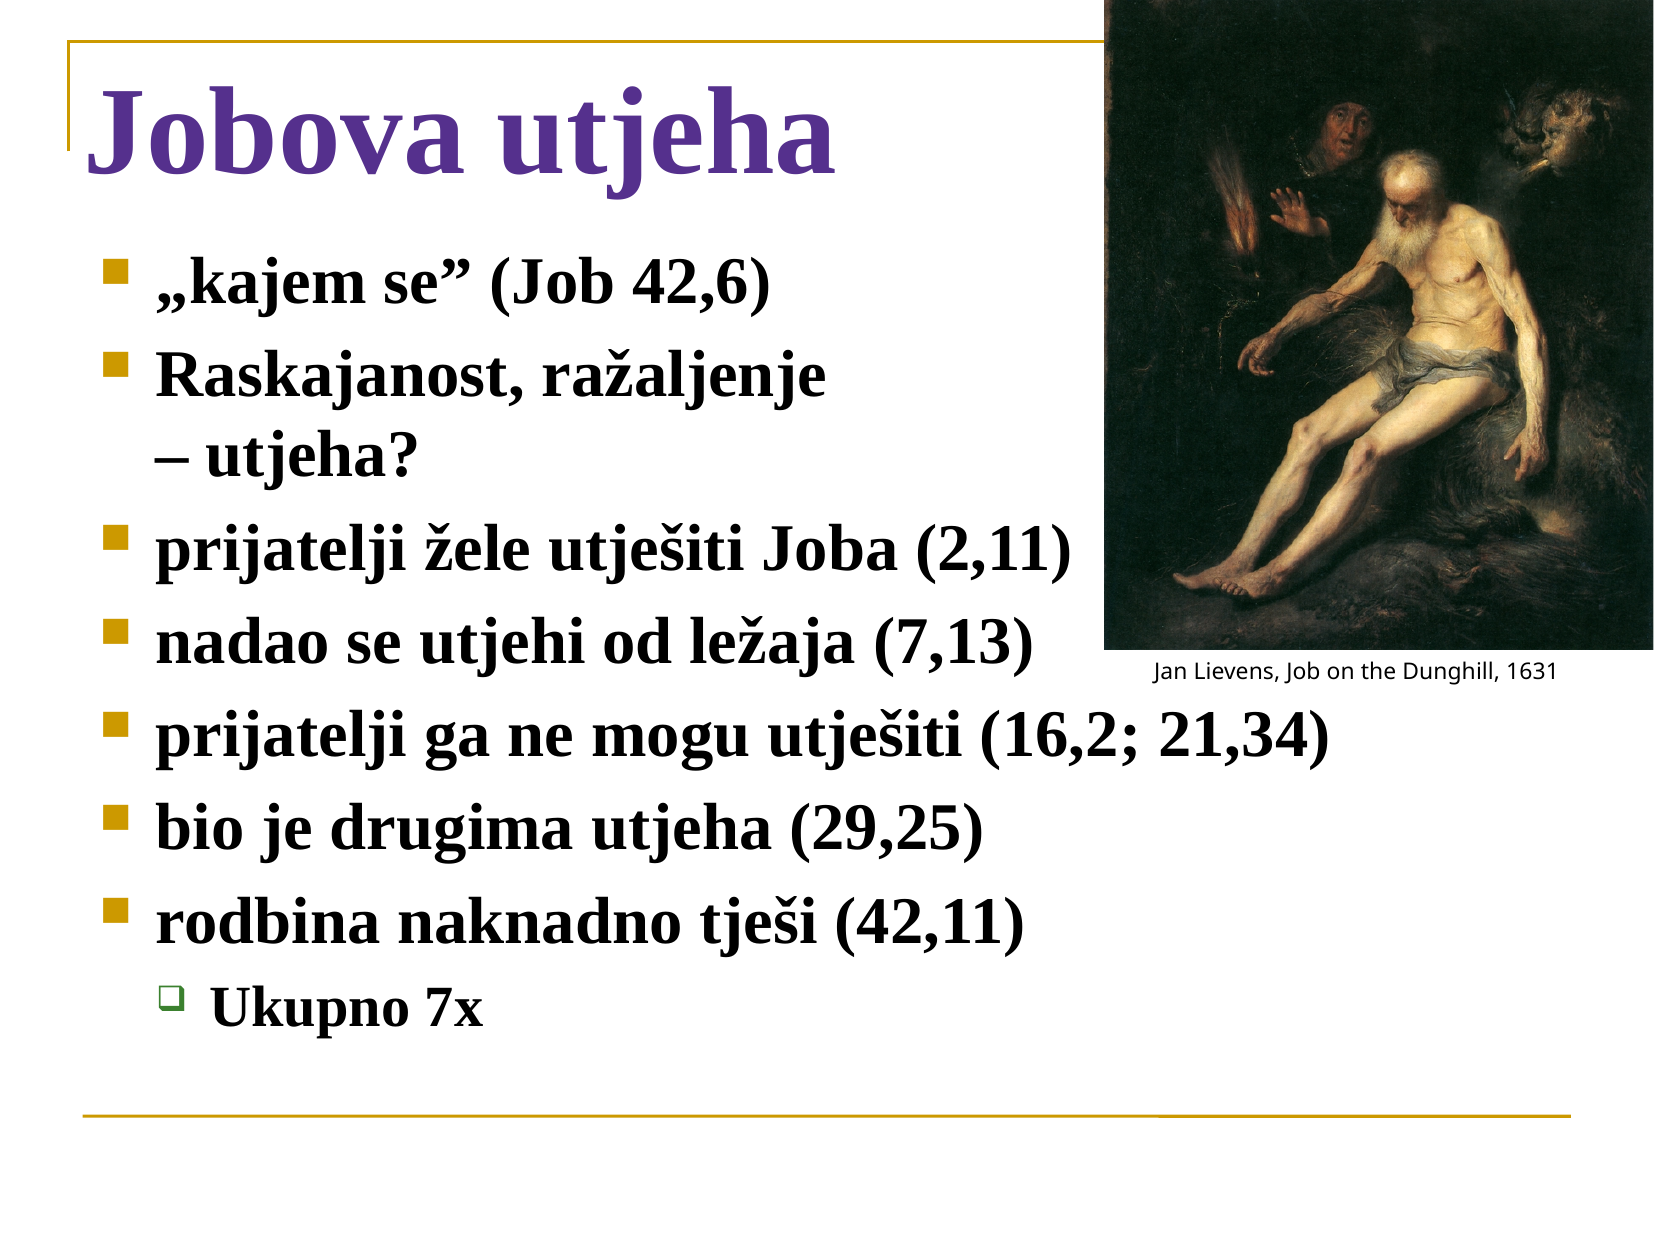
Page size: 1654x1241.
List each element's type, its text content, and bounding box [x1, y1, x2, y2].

picture [1104, 0, 1654, 650]
title Jobova utjeha [68, 41, 1104, 248]
text_box Jan Lievens, Job on the Dunghill, 1631 [1140, 649, 1580, 691]
list „kajem se” (Job 42,6) Raskajanost, ražaljenje – utjeha? prijatelji žele utješiti Joba (2,11) nadao se utjehi od ležaja (7,13) prijatelji ga ne mogu utješiti (16,2; 21,34) bio je drugima utjeha (29,25) rodbina naknadno tješi (42,11) Ukupno 7x [84, 229, 1565, 1109]
